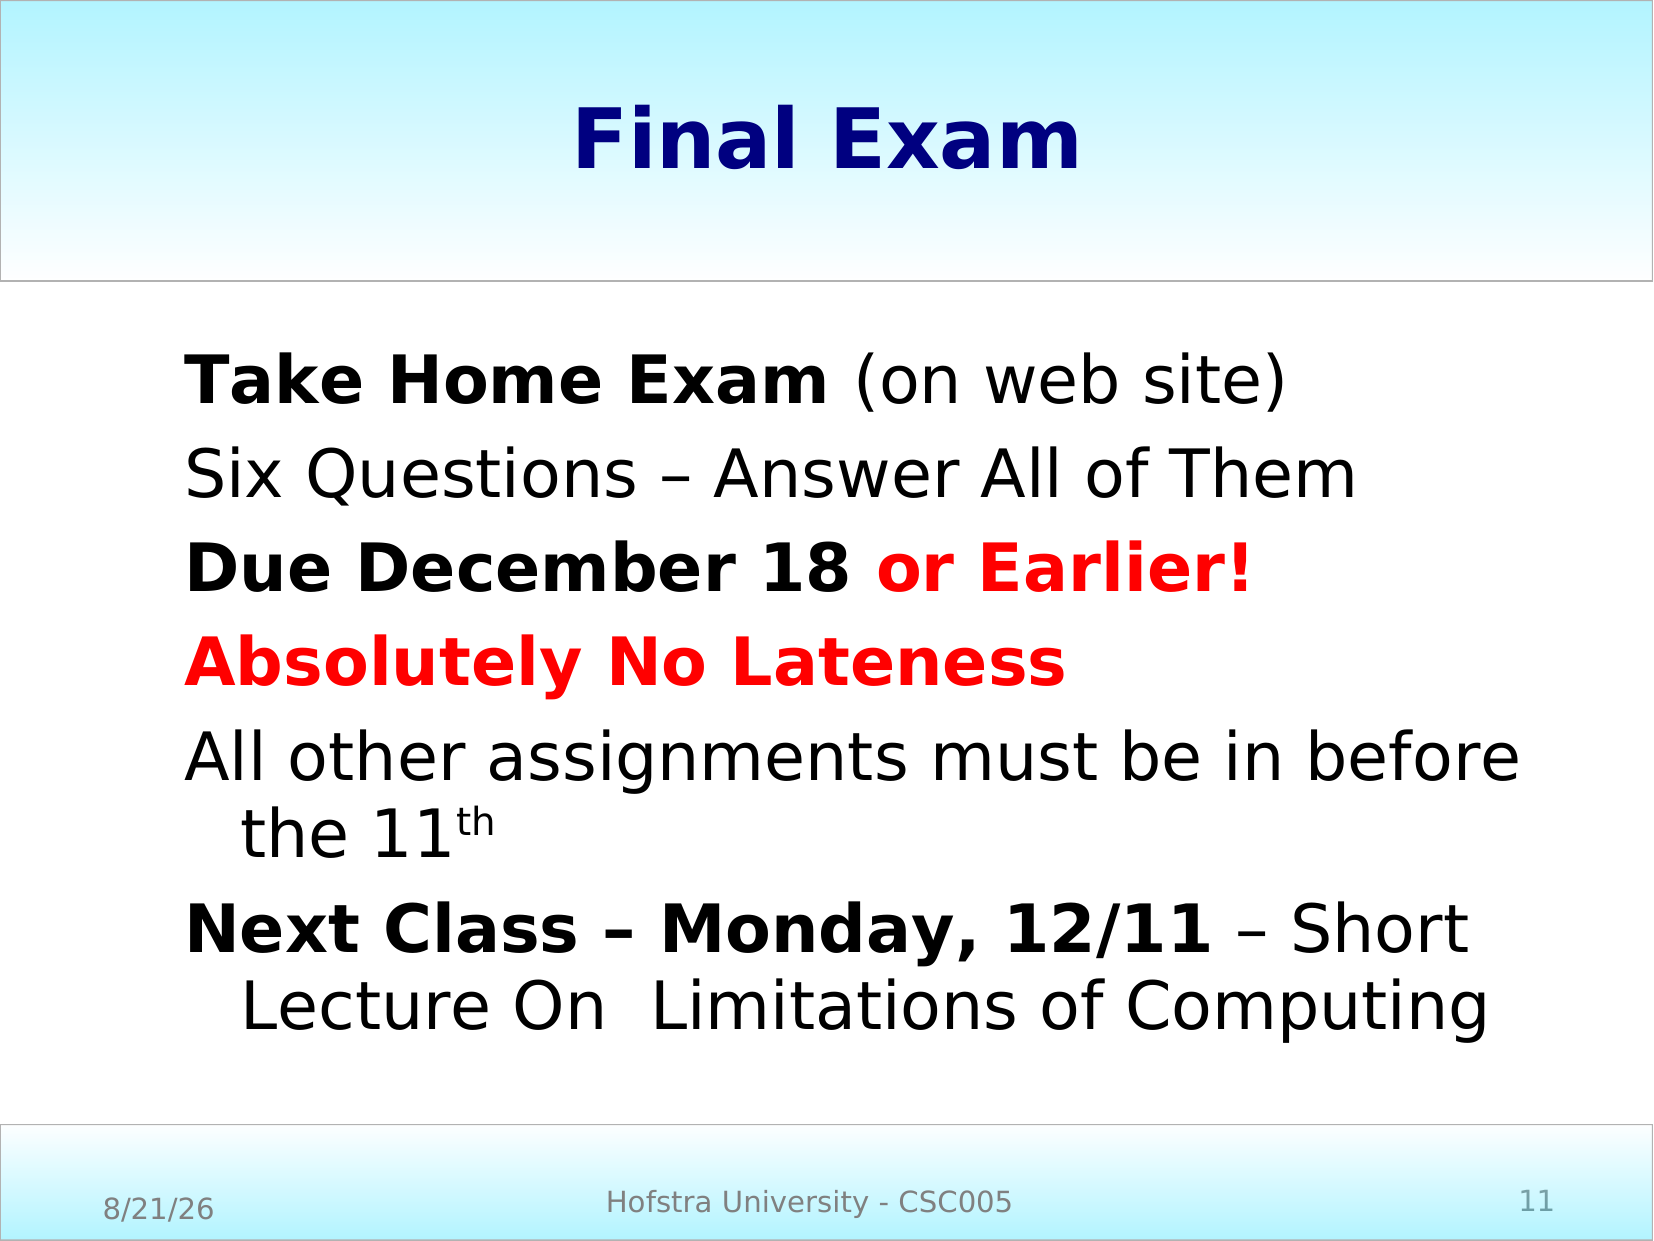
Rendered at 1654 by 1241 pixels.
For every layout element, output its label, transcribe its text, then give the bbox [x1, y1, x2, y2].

list Take Home Exam (on web site) Six Questions – Answer All of Them Due December 18 or Earlier! Absolutely No Lateness All other assignments must be in before the 11th Next Class – Monday, 12/11 – Short Lecture On Limitations of Computing [184, 341, 1590, 1071]
title Final Exam [78, 84, 1576, 195]
